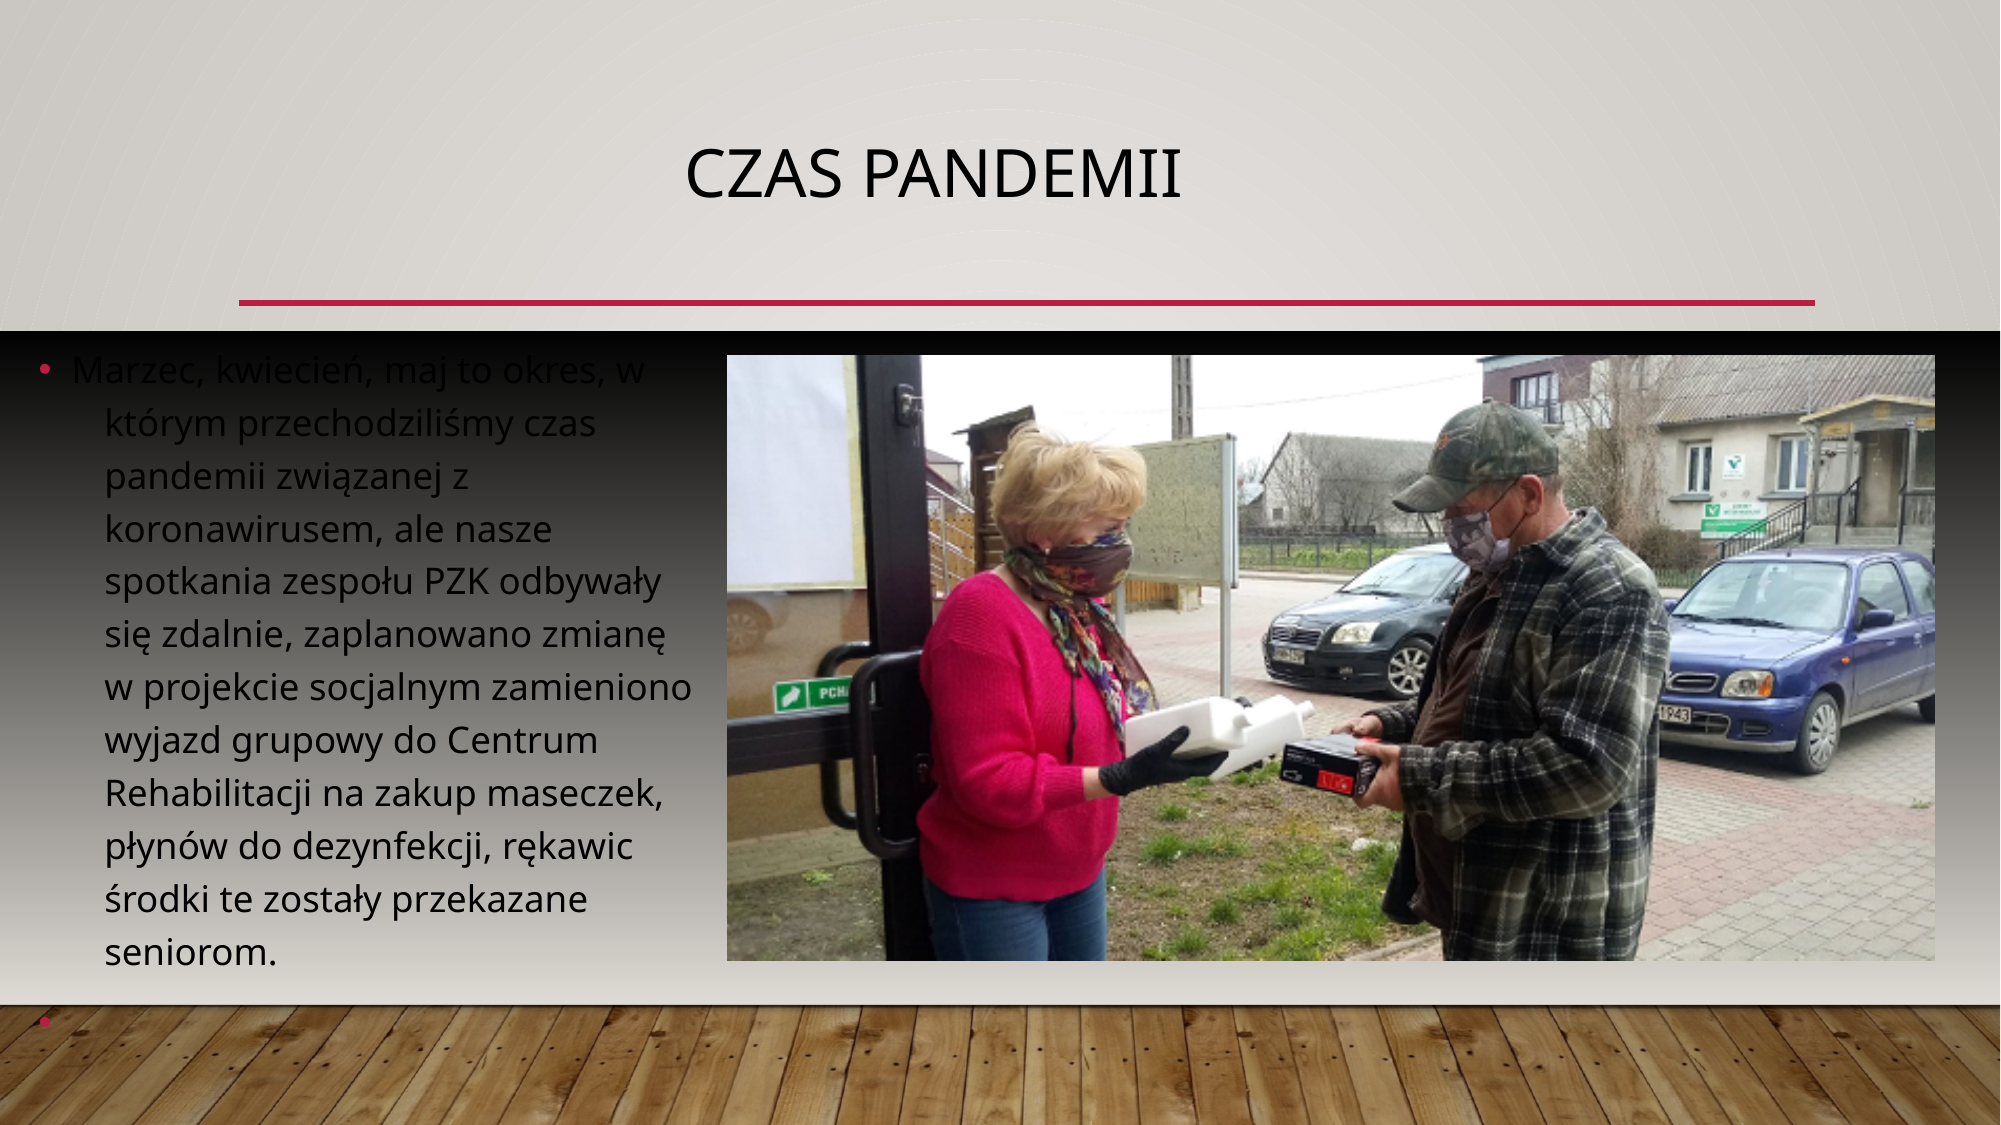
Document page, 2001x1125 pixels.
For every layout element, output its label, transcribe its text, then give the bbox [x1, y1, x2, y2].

title CZAS PANDEMII [238, 131, 1814, 305]
picture [727, 355, 1935, 961]
list Marzec, kwiecień, maj to okres, w którym przechodziliśmy czas pandemii związanej z koronawirusem, ale nasze spotkania zespołu PZK odbywały się zdalnie, zaplanowano zmianę w projekcie socjalnym zamieniono wyjazd grupowy do Centrum Rehabilitacji na zakup maseczek, płynów do dezynfekcji, rękawic środki te zostały przekazane seniorom. [23, 330, 717, 982]
